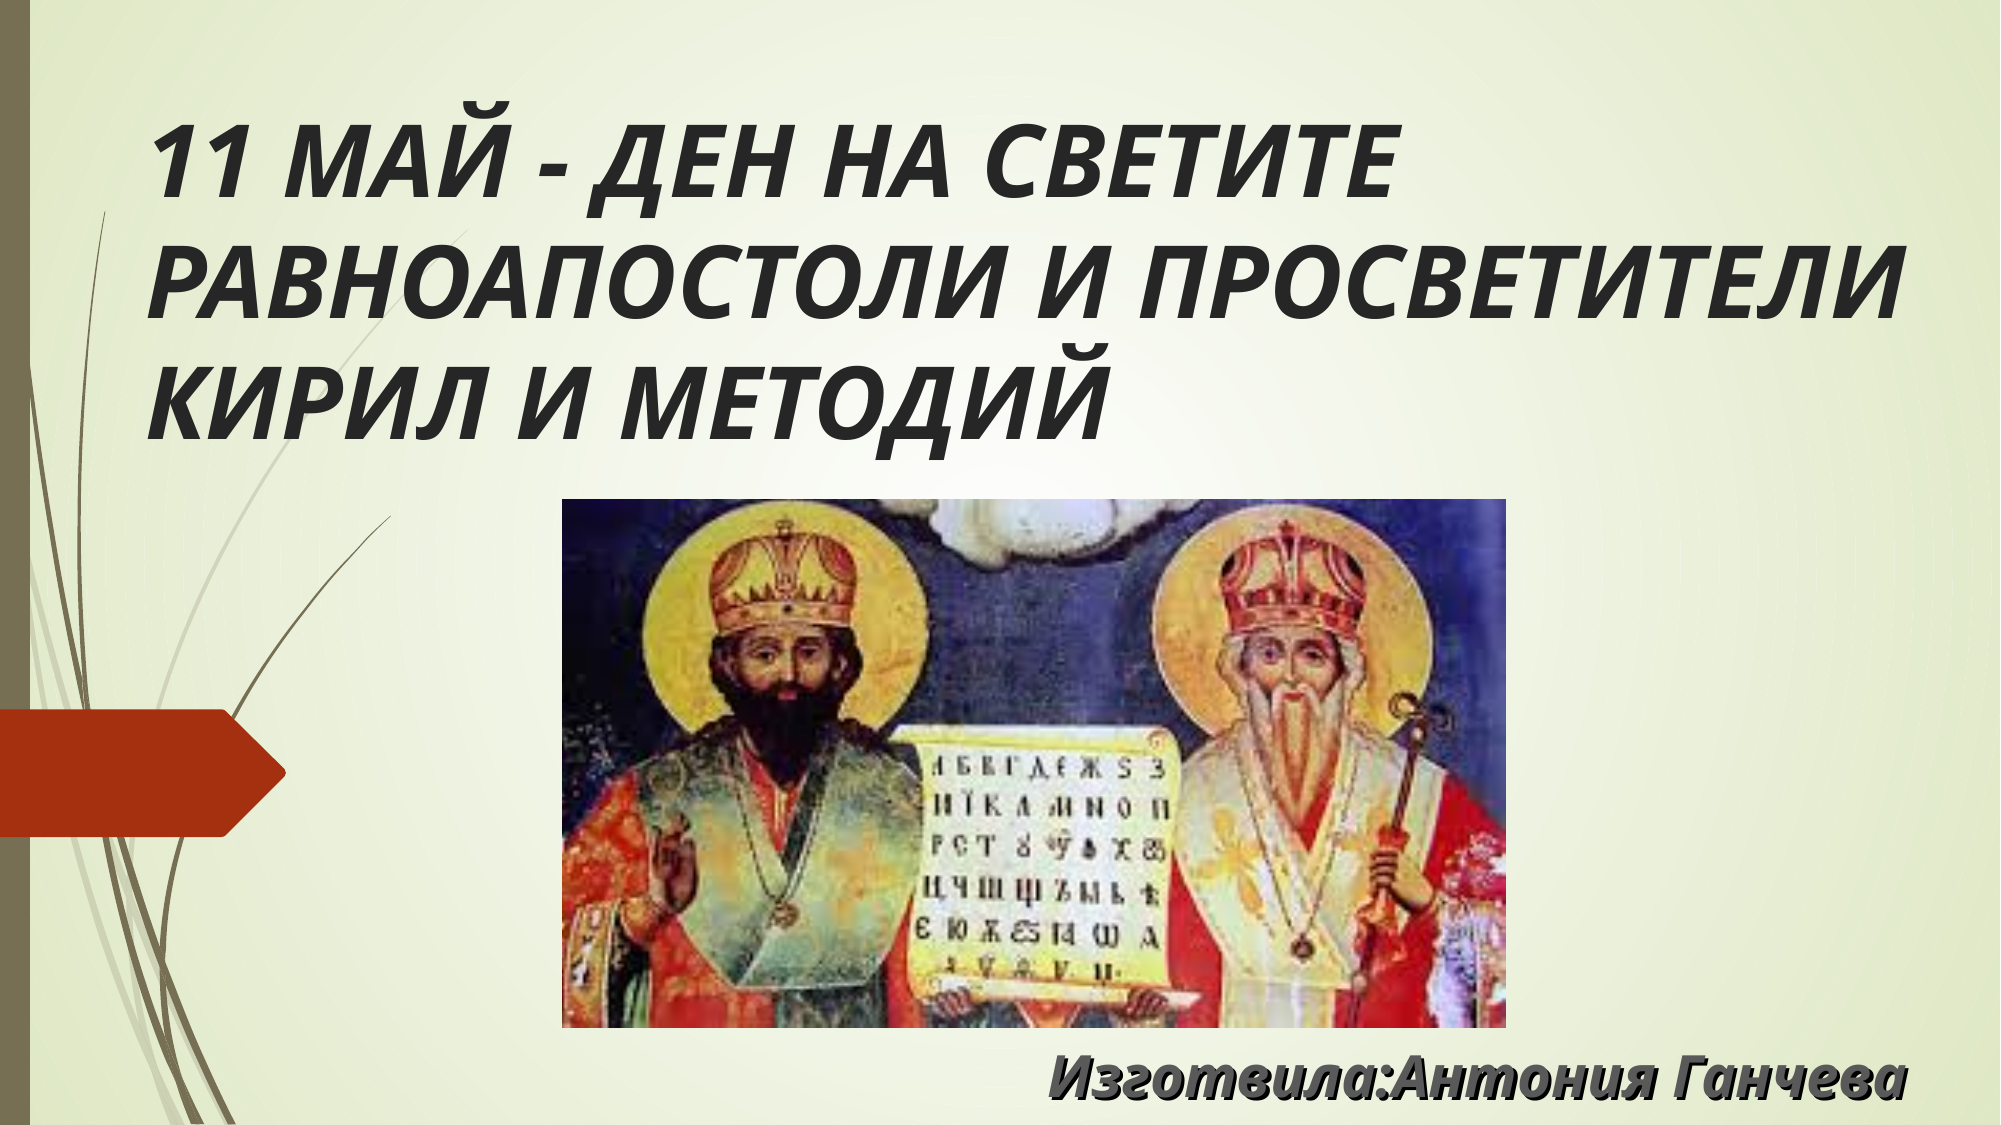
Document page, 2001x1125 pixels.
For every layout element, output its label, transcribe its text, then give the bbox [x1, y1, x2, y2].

picture [562, 499, 1506, 1028]
subtitle Изготвила:Антония Ганчева [1032, 1031, 1979, 1125]
title 11 МАЙ - ДЕН НА СВЕТИТЕ РАВНОАПОСТОЛИ И ПРОСВЕТИТЕЛИ КИРИЛ И МЕТОДИЙ [130, 50, 1935, 468]
